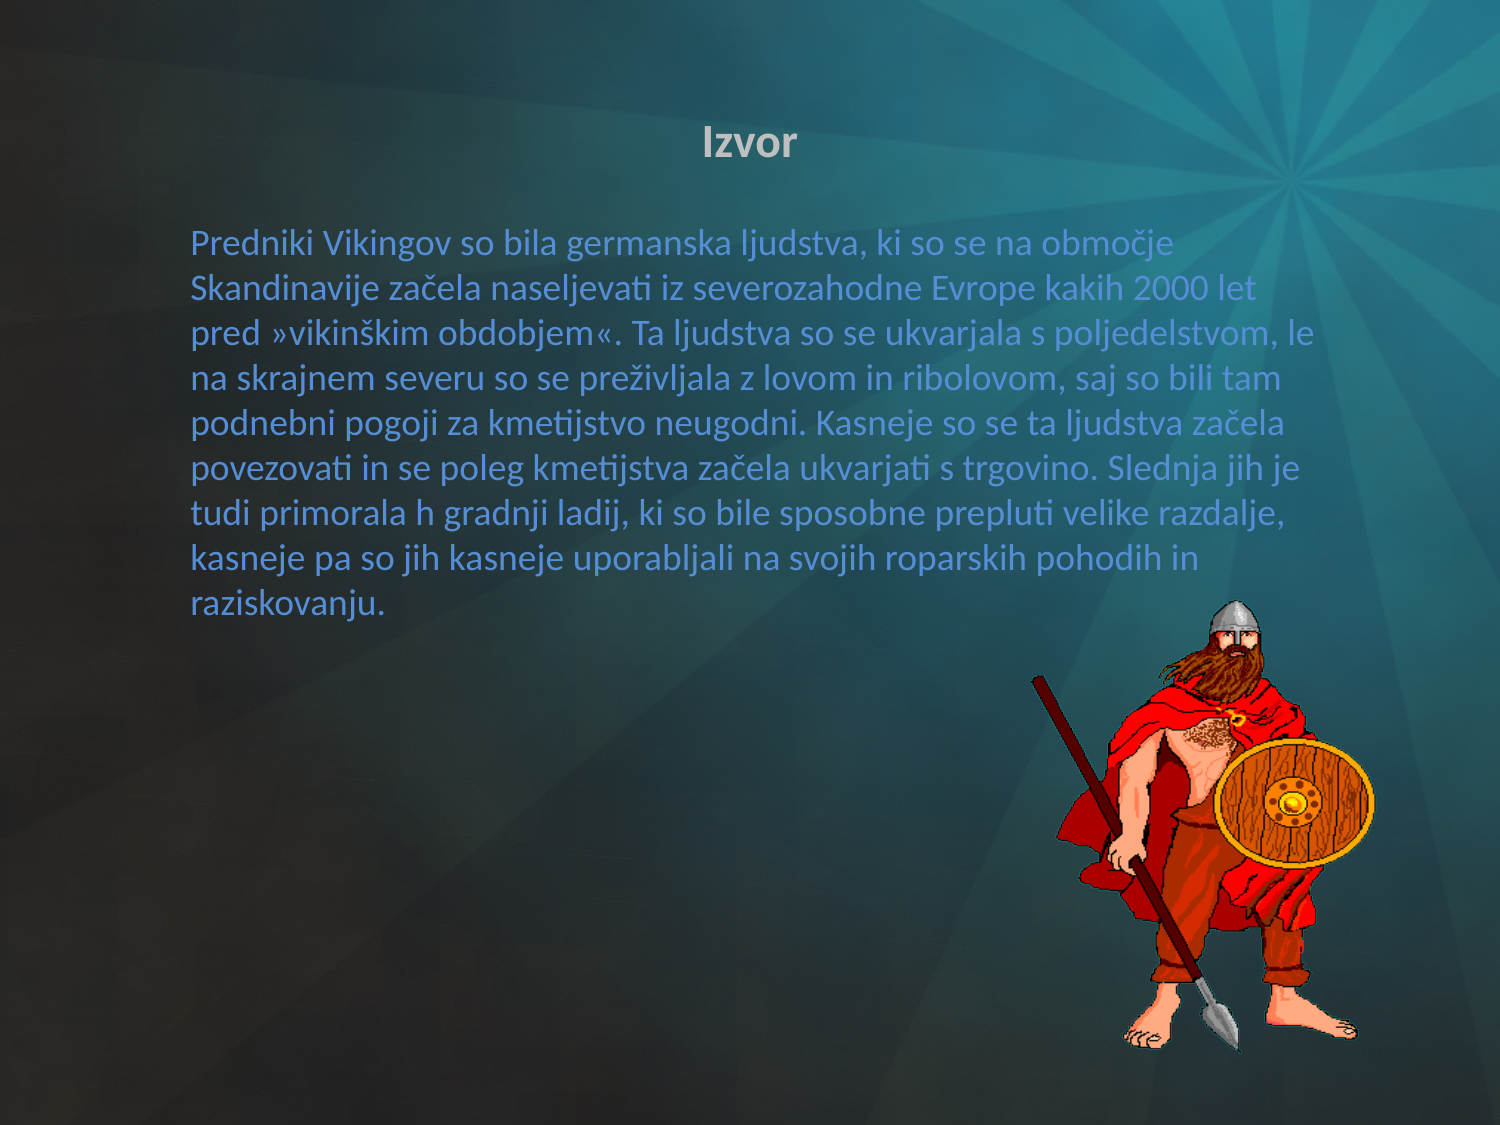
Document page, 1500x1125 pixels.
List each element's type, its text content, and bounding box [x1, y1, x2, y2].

text_box Predniki Vikingov so bila germanska ljudstva, ki so se na območje Skandinavije začela naseljevati iz severozahodne Evrope kakih 2000 let pred »vikinškim obdobjem«. Ta ljudstva so se ukvarjala s poljedelstvom, le na skrajnem severu so se preživljala z lovom in ribolovom, saj so bili tam podnebni pogoji za kmetijstvo neugodni. Kasneje so se ta ljudstva začela povezovati in se poleg kmetijstva začela ukvarjati s trgovino. Slednja jih je tudi primorala h gradnji ladij, ki so bile sposobne prepluti velike razdalje, kasneje pa so jih kasneje uporabljali na svojih roparskih pohodih in raziskovanju. [175, 210, 1360, 631]
picture [0, 0, 1500, 1125]
title Izvor [75, 45, 1425, 233]
